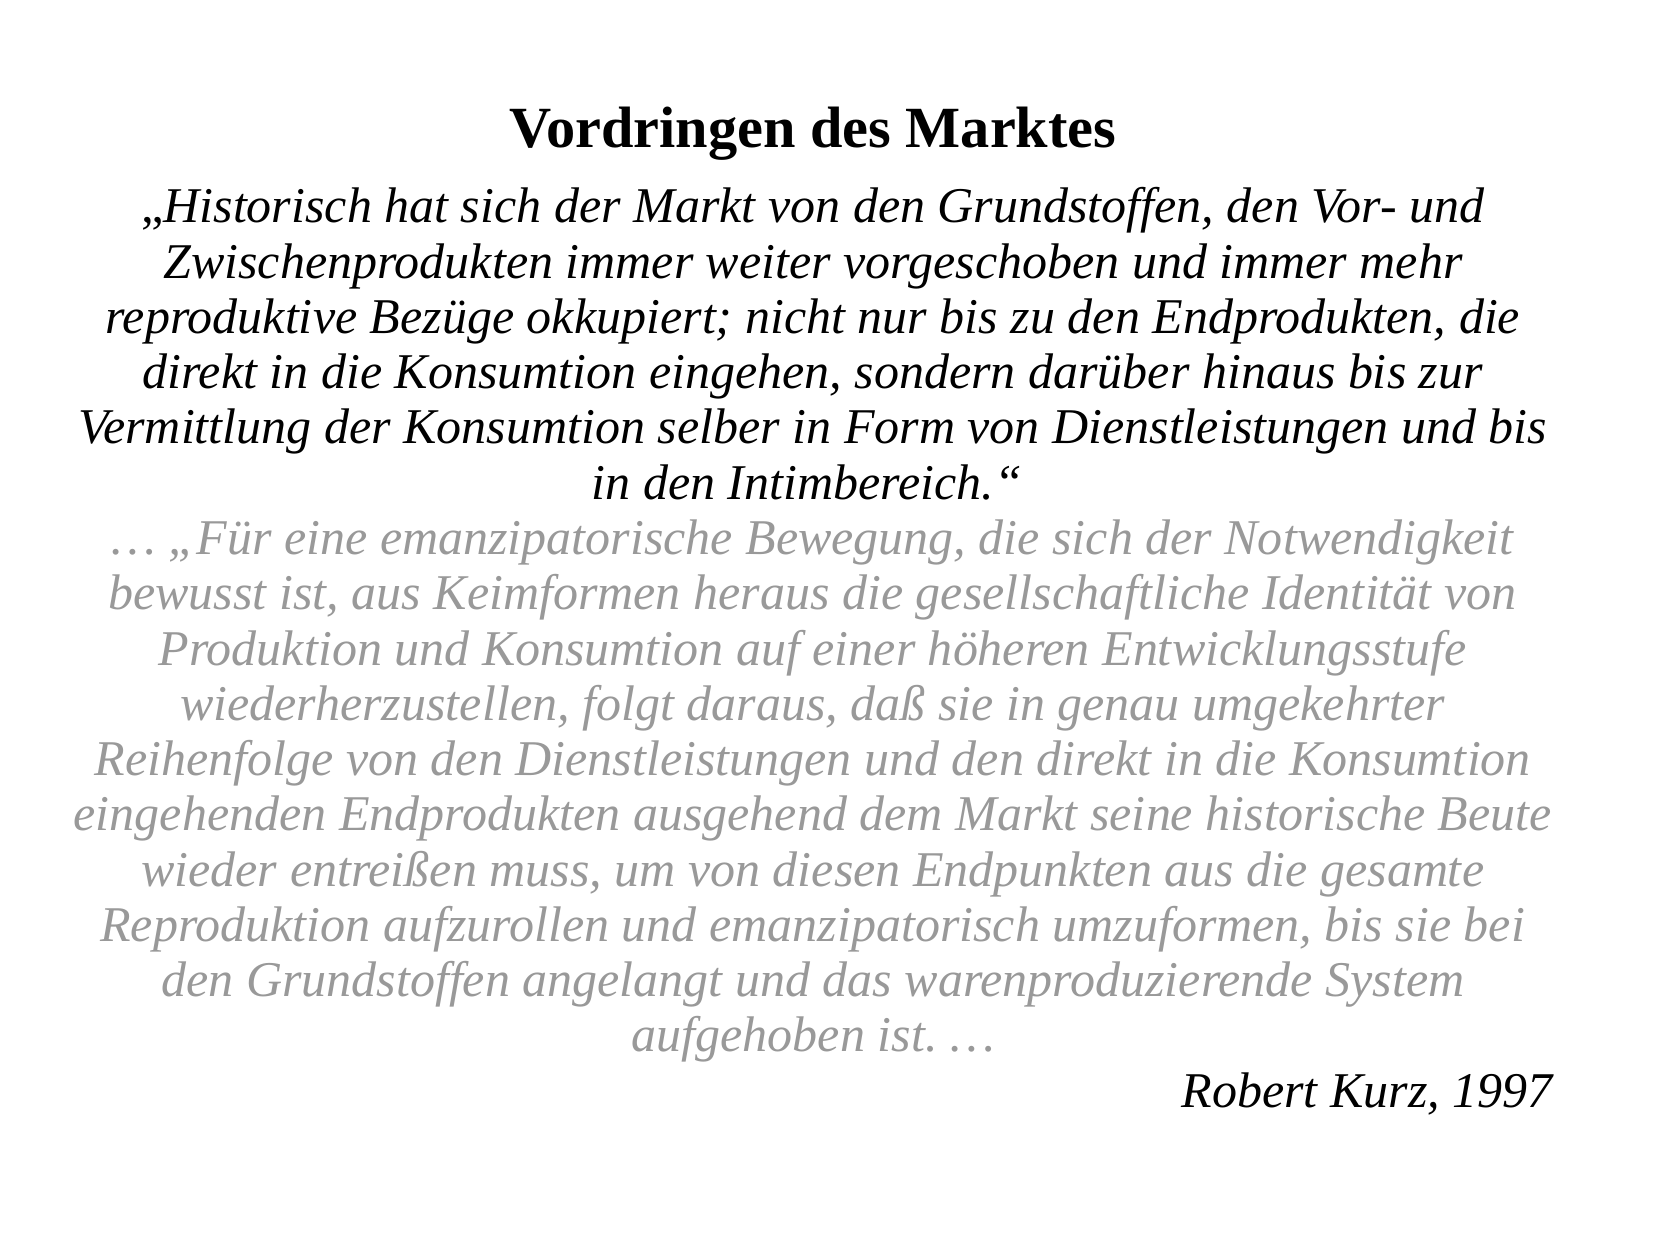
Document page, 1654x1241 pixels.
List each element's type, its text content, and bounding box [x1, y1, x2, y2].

text_box Vordringen des Marktes „Historisch hat sich der Markt von den Grundstoffen, den Vor- und Zwischenprodukten immer weiter vorgeschoben und immer mehr reproduktive Bezüge okkupiert; nicht nur bis zu den Endprodukten, die direkt in die Konsumtion eingehen, sondern darüber hinaus bis zur Vermittlung der Konsumtion selber in Form von Dienstleistungen und bis in den Intimbereich.“ … „Für eine emanzipatorische Bewegung, die sich der Notwendigkeit bewusst ist, aus Keimformen heraus die gesellschaftliche Identität von Produktion und Konsumtion auf einer höheren Entwicklungsstufe wiederherzustellen, folgt daraus, daß sie in genau umgekehrter Reihenfolge von den Dienstleistungen und den direkt in die Konsumtion eingehenden Endprodukten ausgehend dem Markt seine historische Beute wieder entreißen muss, um von diesen Endpunkten aus die gesamte Reproduktion aufzurollen und emanzipatorisch umzuformen, bis sie bei den Grundstoffen angelangt und das warenproduzierende System aufgehoben ist. … Robert Kurz, 1997 [59, 88, 1595, 1126]
